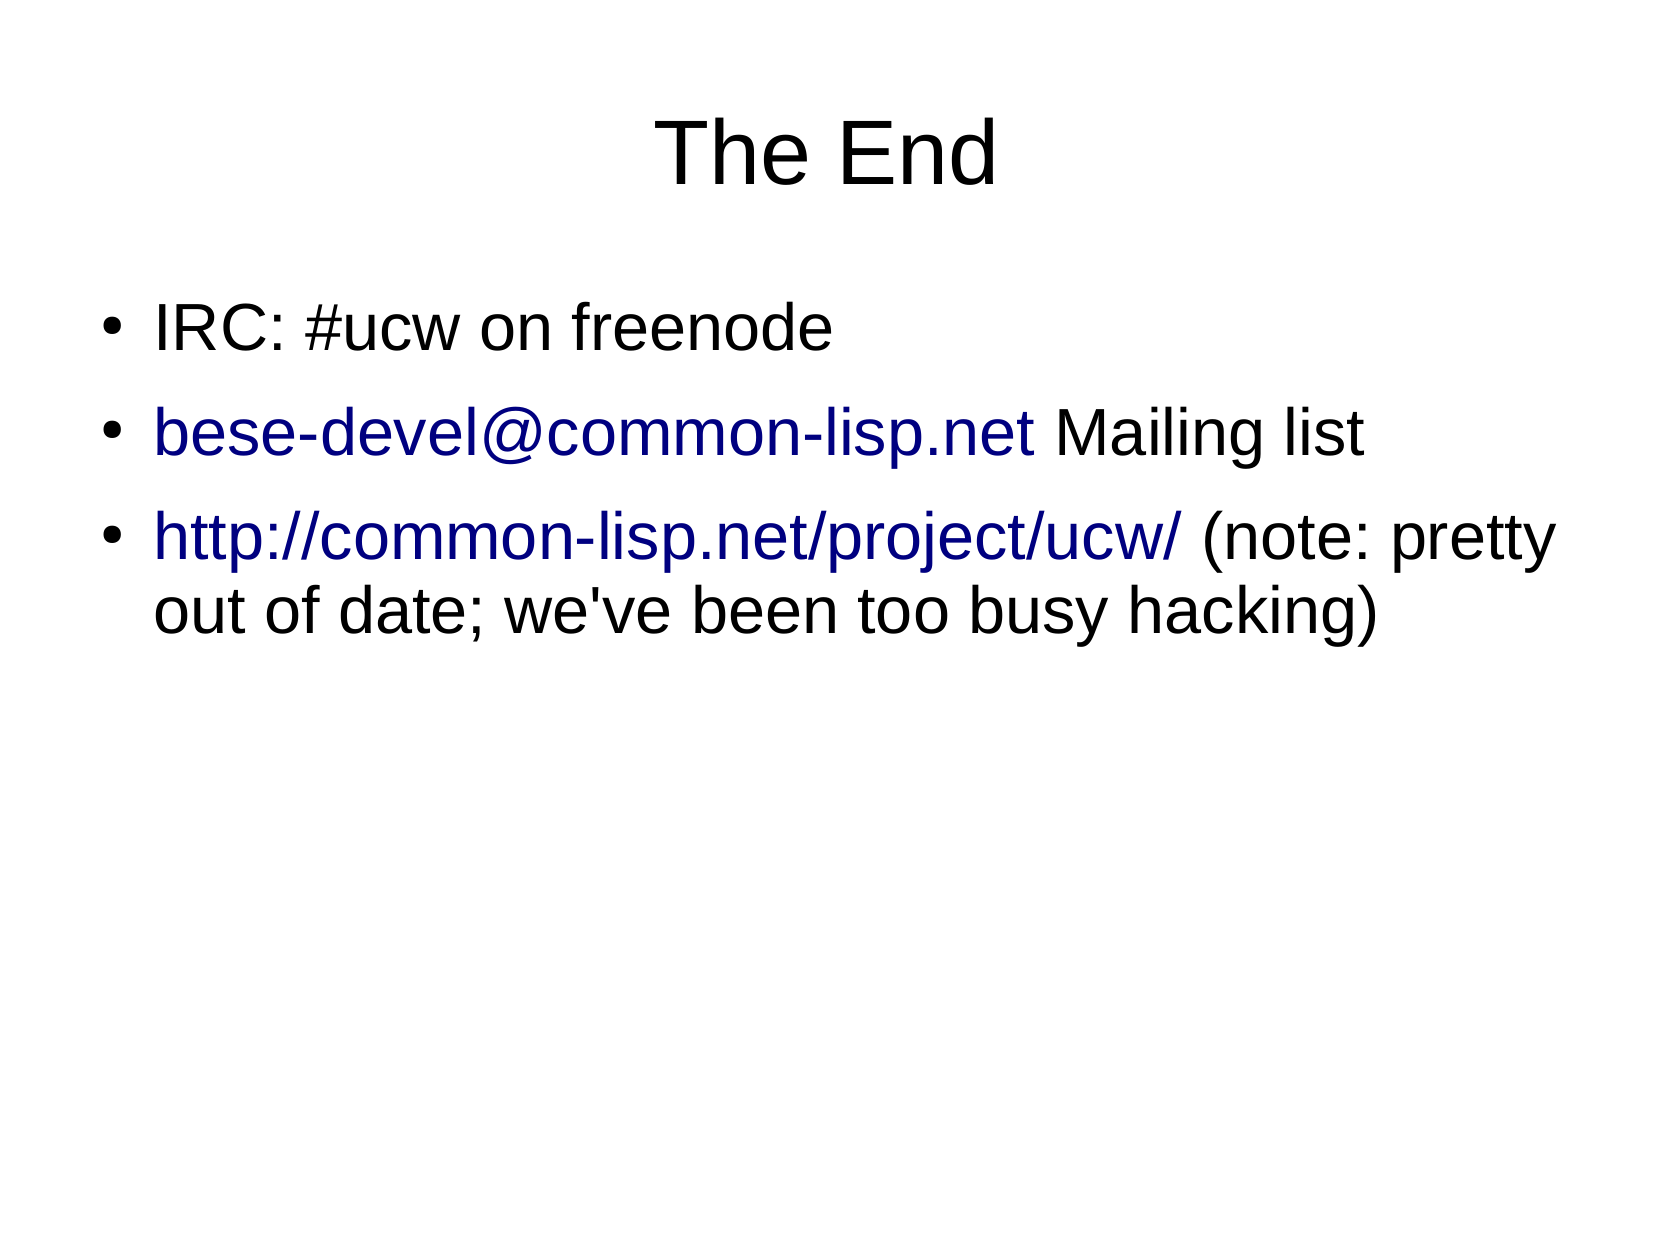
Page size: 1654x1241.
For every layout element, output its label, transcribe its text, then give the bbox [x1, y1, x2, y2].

list IRC: #ucw on freenode bese-devel@common-lisp.net Mailing list http://common-lisp.net/project/ucw/ (note: pretty out of date; we've been too busy hacking) [82, 290, 1571, 1109]
title The End [82, 56, 1571, 250]
